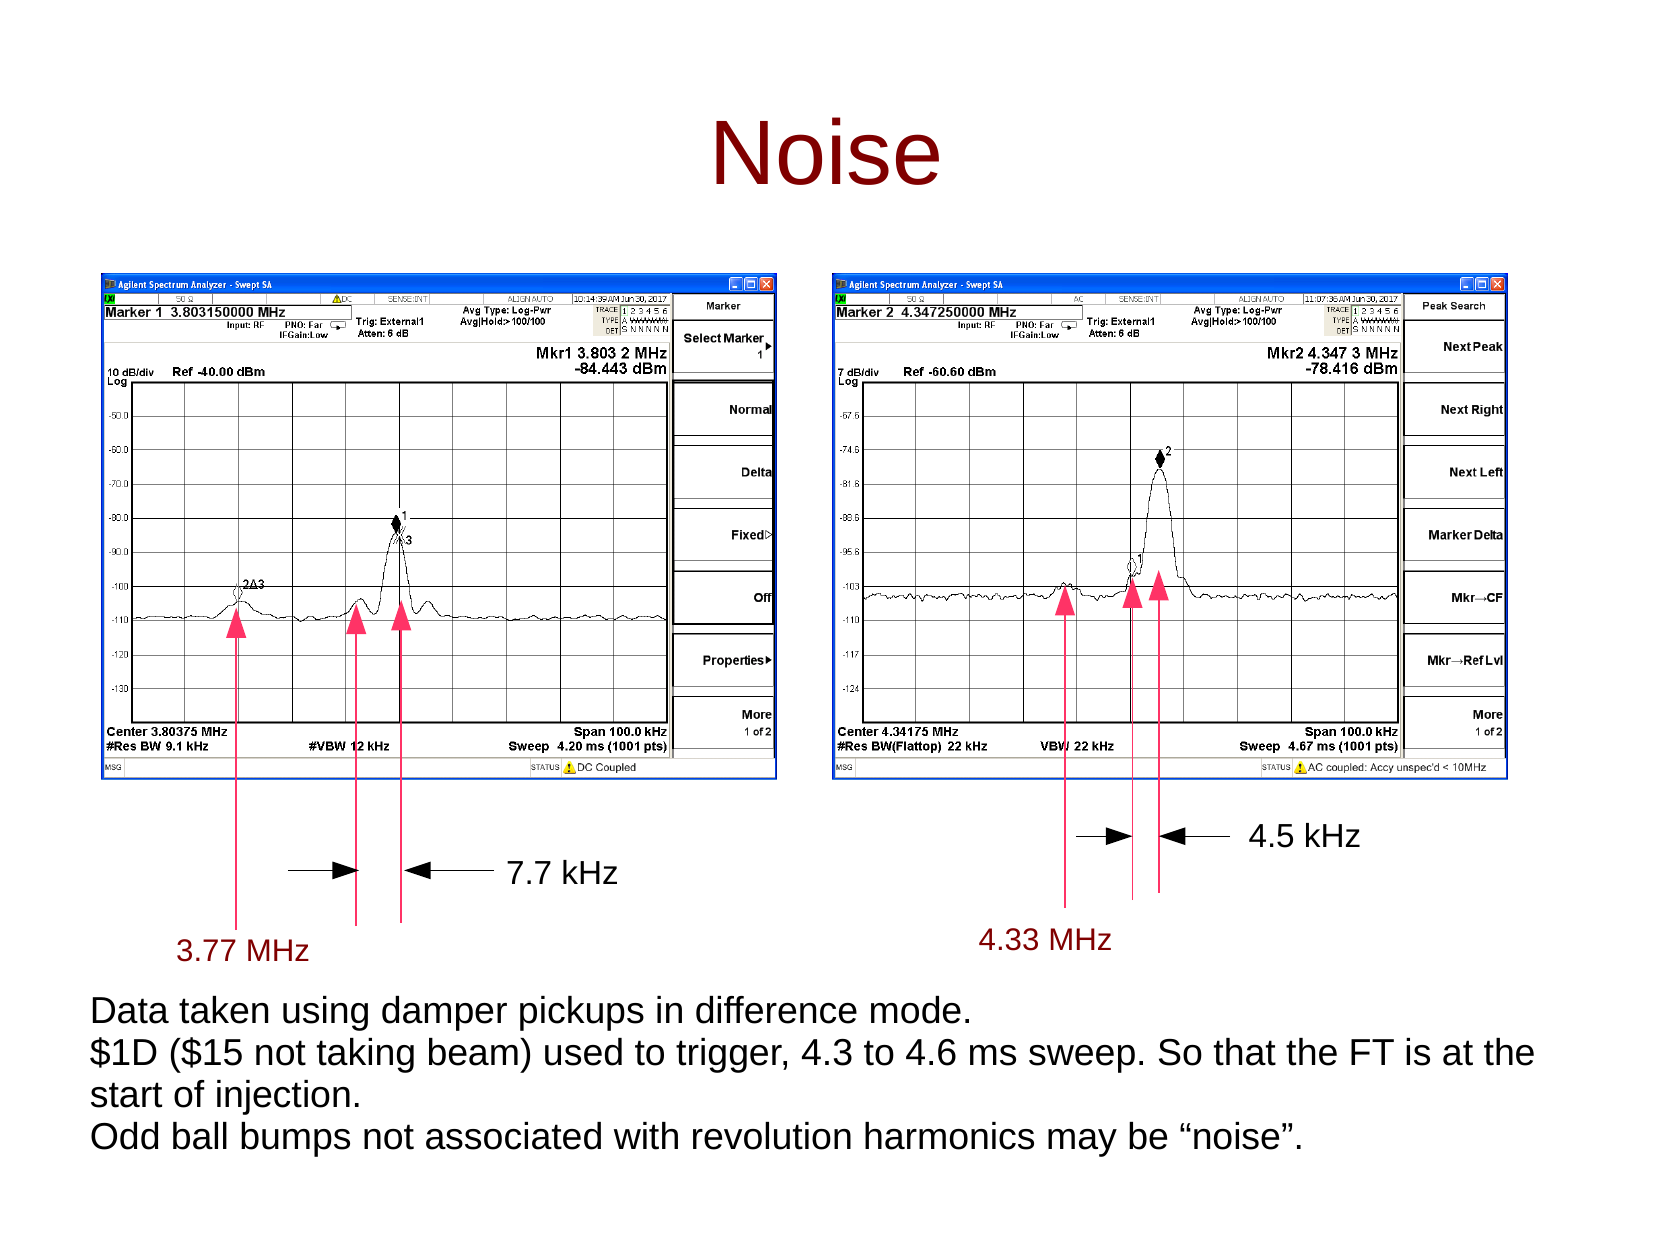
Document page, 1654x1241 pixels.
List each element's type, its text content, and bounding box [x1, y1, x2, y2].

text_box 3.77 MHz [161, 926, 353, 982]
text_box Data taken using damper pickups in difference mode. $1D ($15 not taking beam) used to trigger, 4.3 to 4.6 ms sweep. So that the FT is at the start of injection. Odd ball bumps not associated with revolution harmonics may be “noise”. [75, 982, 1561, 1205]
title Noise [82, 49, 1571, 257]
text_box 4.5 kHz [1233, 810, 1396, 863]
picture [832, 273, 1508, 780]
text_box 7.7 kHz [491, 847, 653, 900]
picture [101, 273, 777, 780]
text_box 4.33 MHz [963, 915, 1156, 976]
